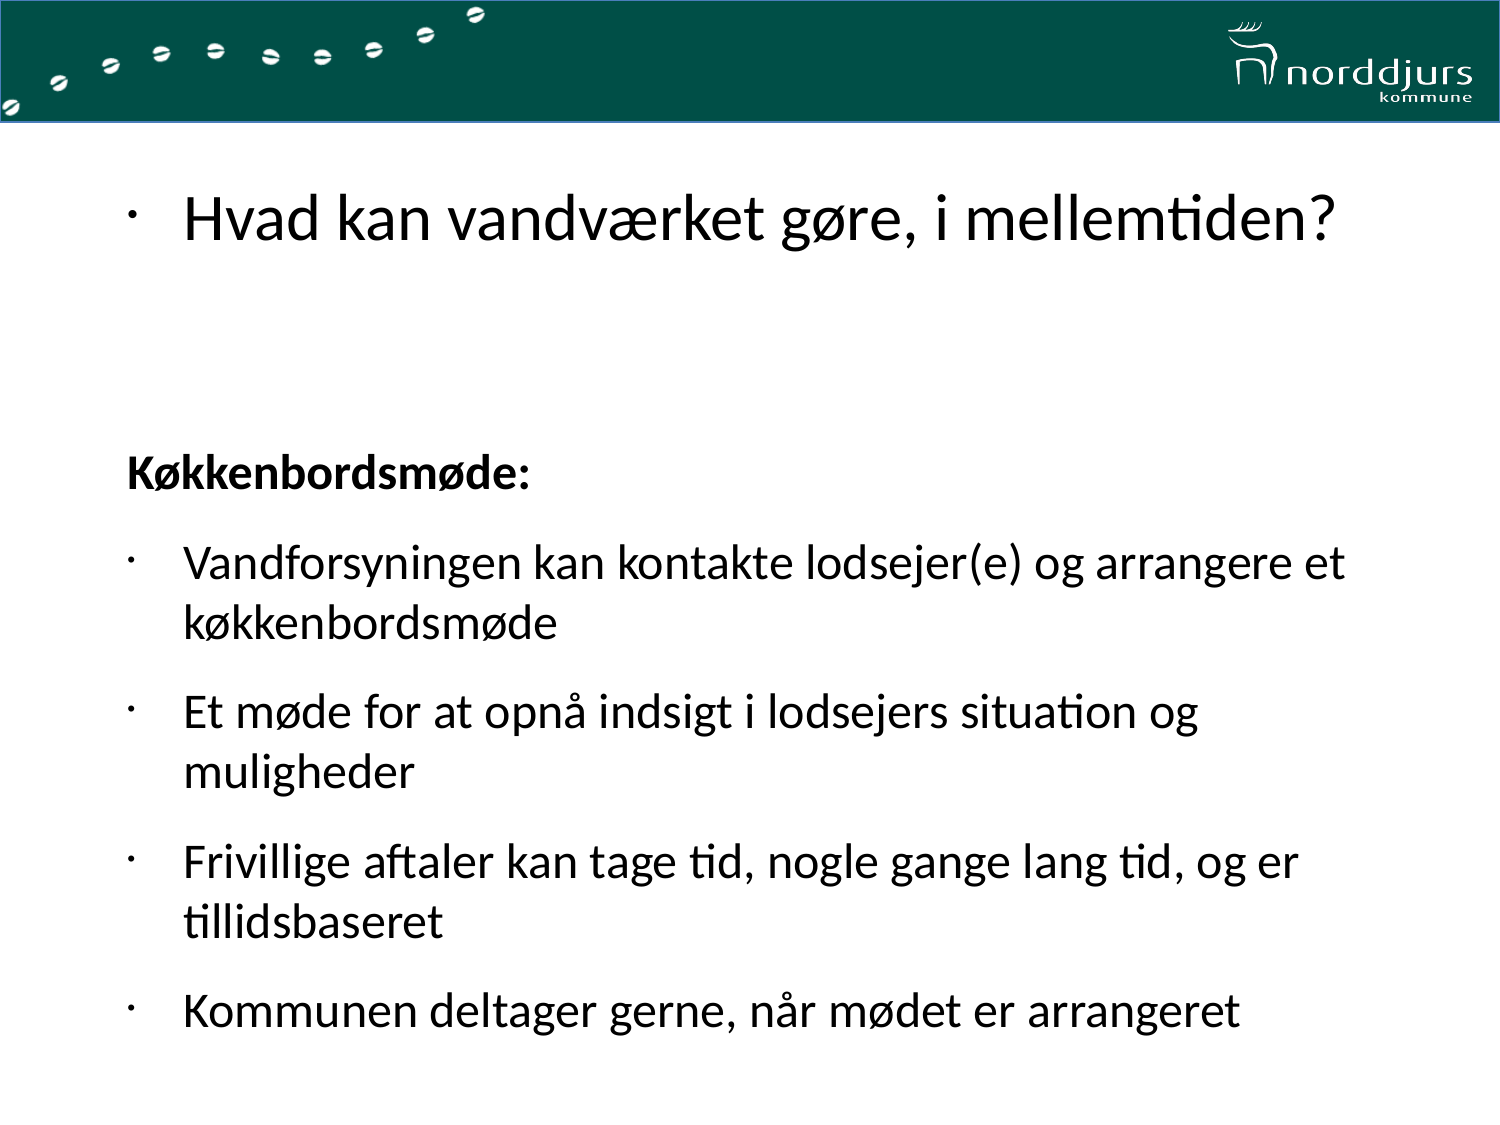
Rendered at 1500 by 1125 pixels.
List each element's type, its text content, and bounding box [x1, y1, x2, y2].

list Køkkenbordsmøde: Vandforsyningen kan kontakte lodsejer(e) og arrangere et køkkenbordsmøde Et møde for at opnå indsigt i lodsejers situation og muligheder Frivillige aftaler kan tage tid, nogle gange lang tid, og er tillidsbaseret Kommunen deltager gerne, når mødet er arrangeret [112, 322, 1388, 1048]
picture [1228, 22, 1472, 102]
list Hvad kan vandværket gøre, i mellemtiden? [112, 166, 1388, 305]
picture [296, 0, 528, 111]
